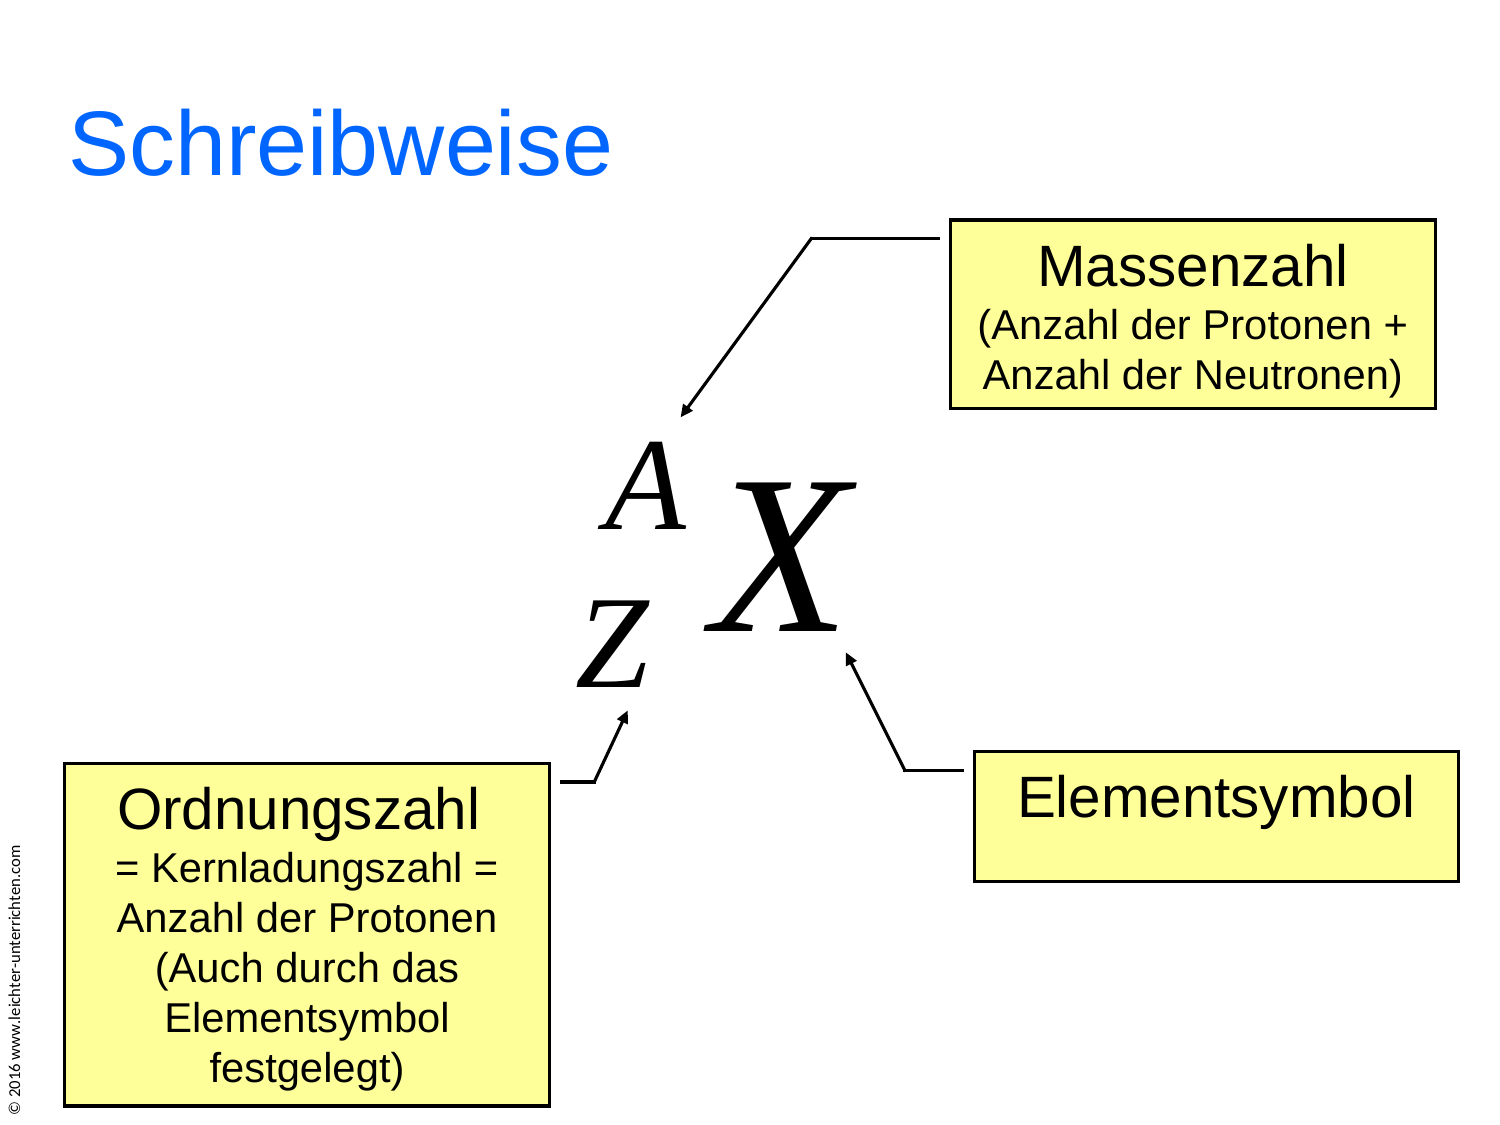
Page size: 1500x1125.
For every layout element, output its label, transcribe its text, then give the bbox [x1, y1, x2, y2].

text_box Ordnungszahl = Kernladungszahl = Anzahl der Protonen (Auch durch das Elementsymbol festgelegt) [65, 763, 549, 1106]
text_box Massenzahl (Anzahl der Protonen + Anzahl der Neutronen) [951, 220, 1435, 409]
chart [537, 385, 916, 726]
title Schreibweise [53, 45, 1404, 233]
text_box Elementsymbol [974, 751, 1459, 882]
